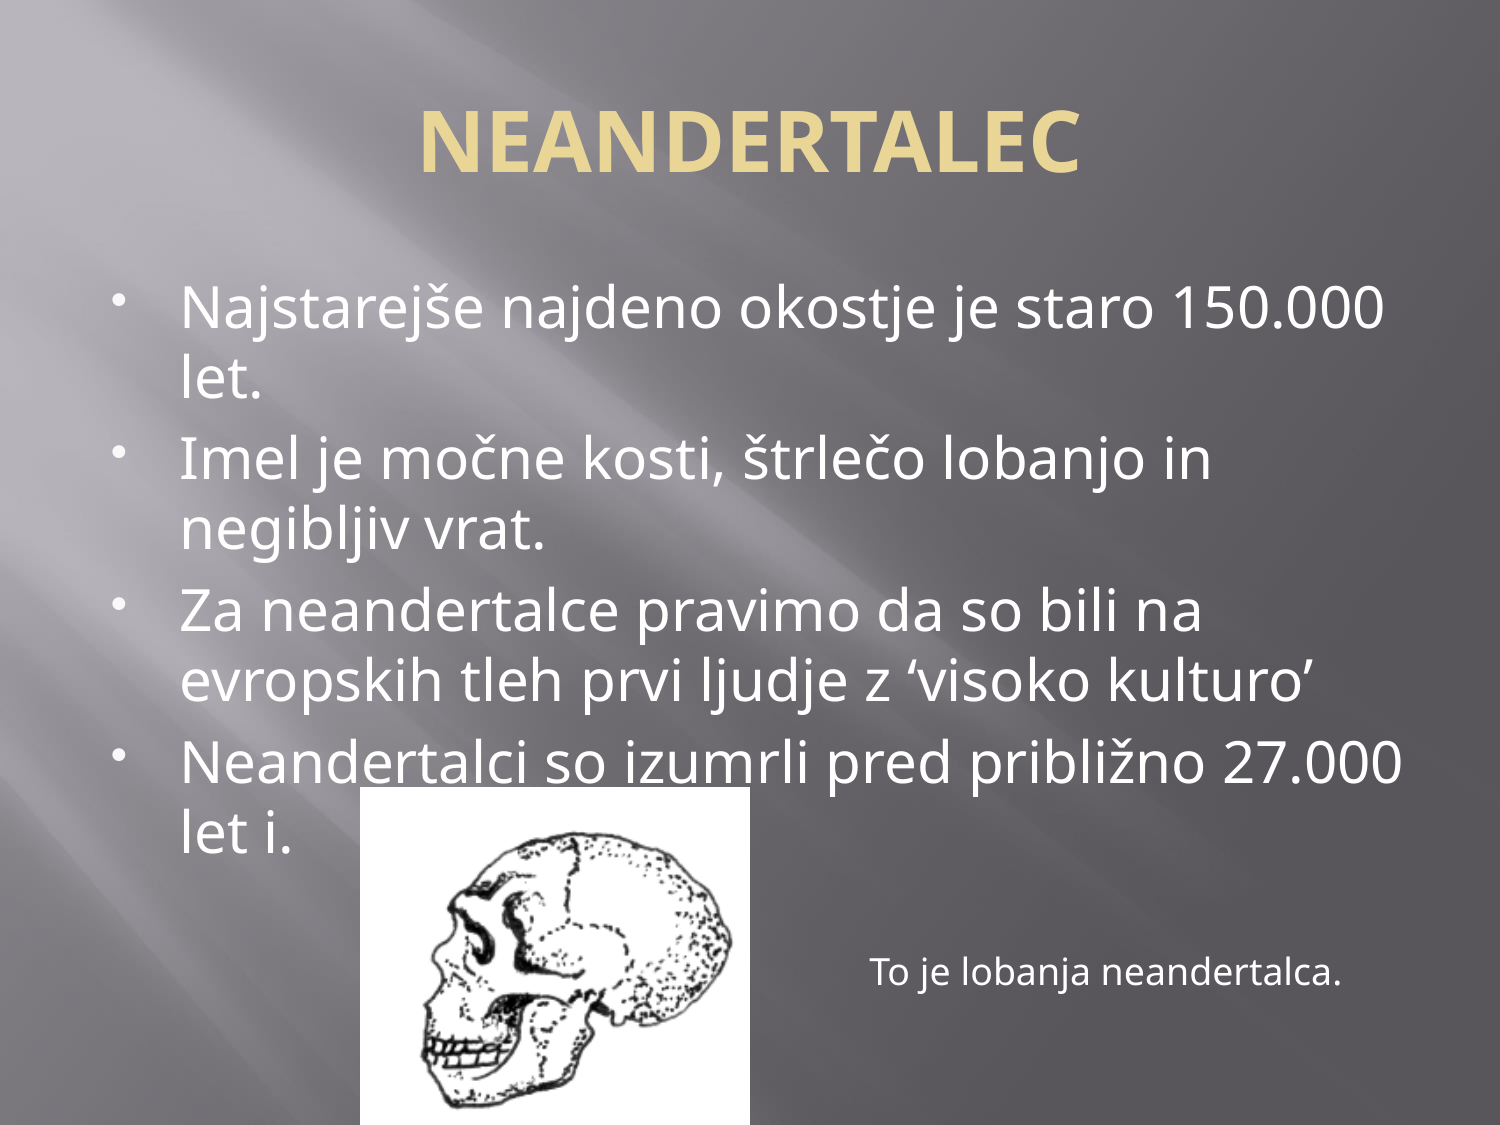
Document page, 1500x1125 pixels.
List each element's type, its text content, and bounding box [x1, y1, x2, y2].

list Najstarejše najdeno okostje je staro 150.000 let. Imel je močne kosti, štrlečo lobanjo in negibljiv vrat. Za neandertalce pravimo da so bili na evropskih tleh prvi ljudje z ‘visoko kulturo’ Neandertalci so izumrli pred približno 27.000 let i. [75, 262, 1425, 1035]
picture [0, 0, 1500, 1125]
title NEANDERTALEC [75, 45, 1425, 233]
text_box To je lobanja neandertalca. [854, 940, 1358, 1046]
